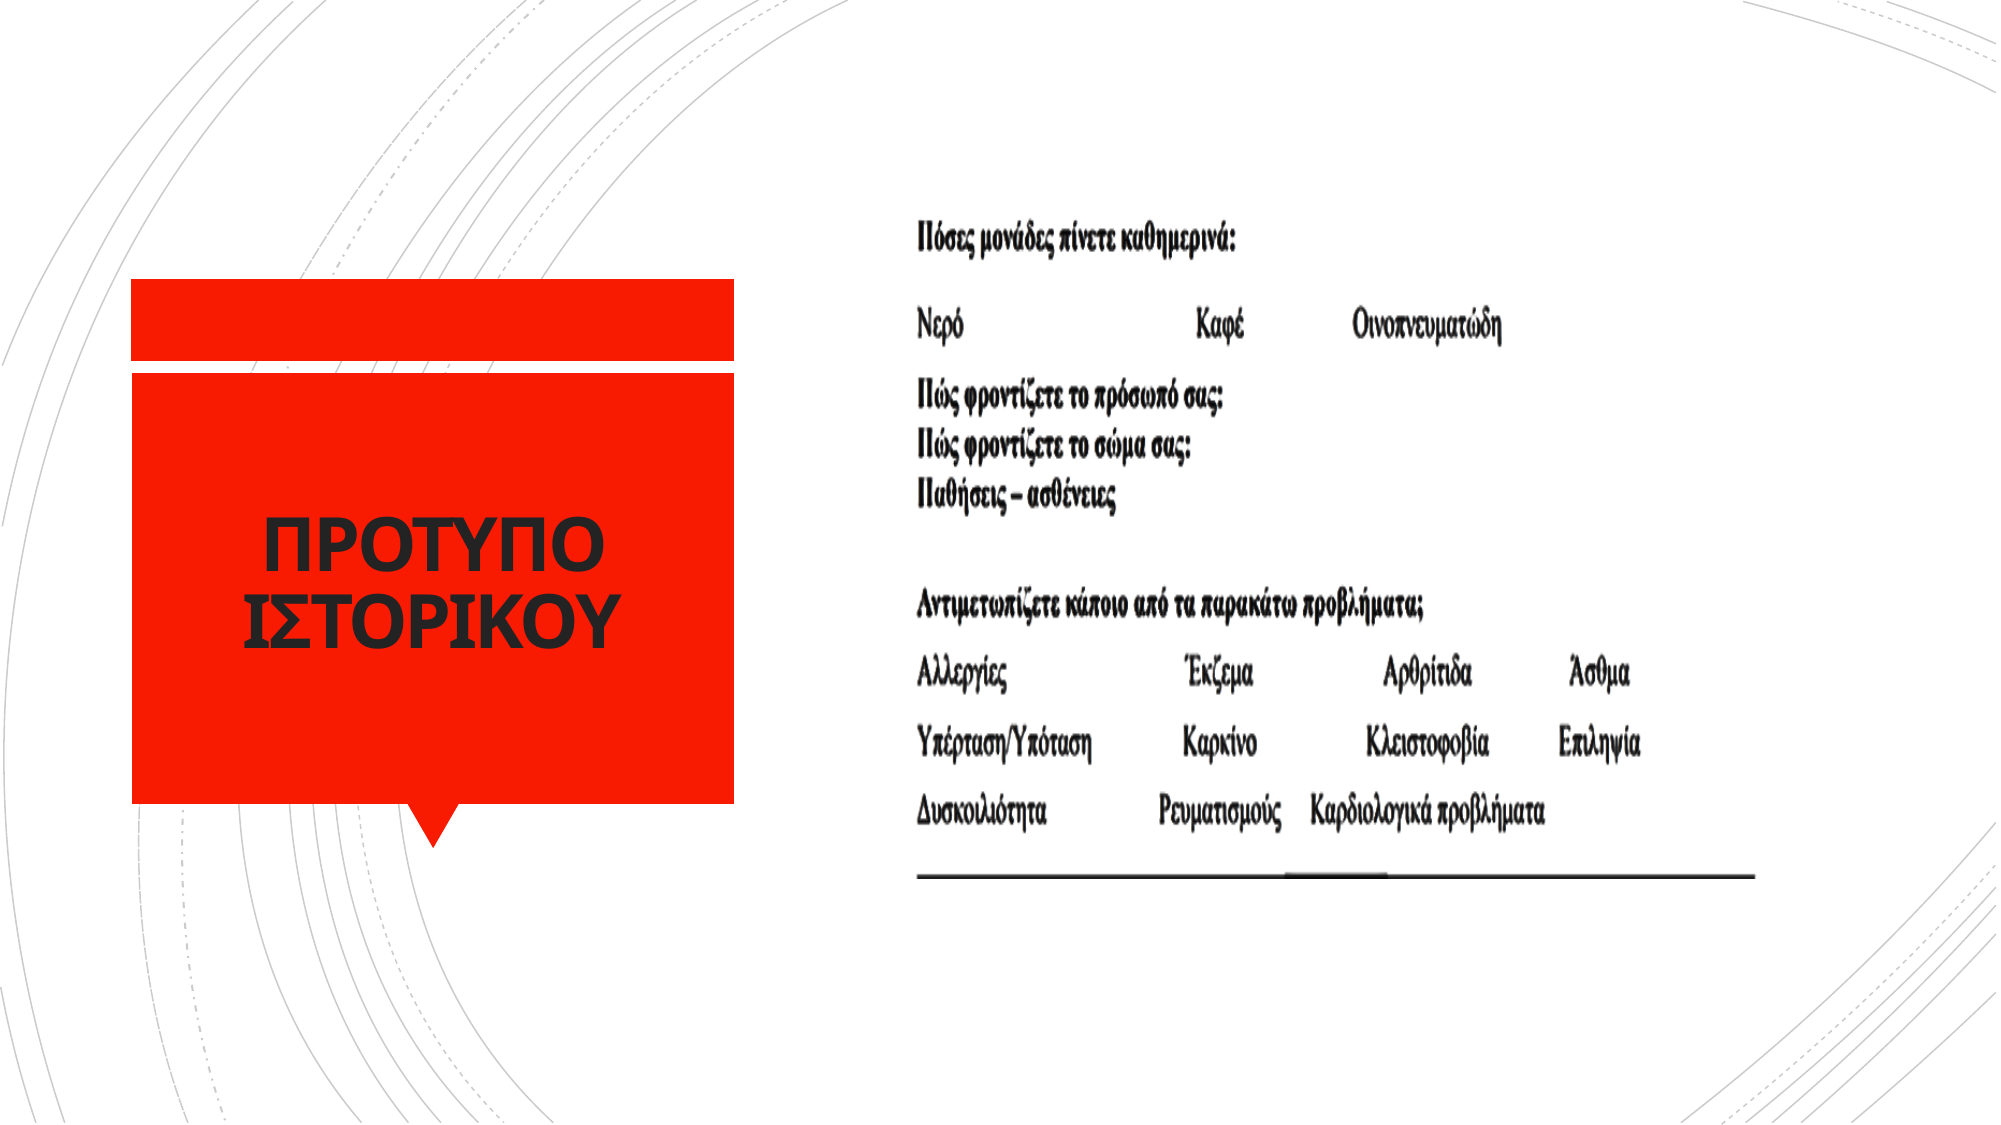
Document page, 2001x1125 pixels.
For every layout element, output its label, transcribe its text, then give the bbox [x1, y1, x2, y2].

title ΠΡΟΤΥΠΟ ΙΣΤΟΡΙΚΟΥ [145, 385, 720, 789]
picture [823, 192, 1855, 879]
